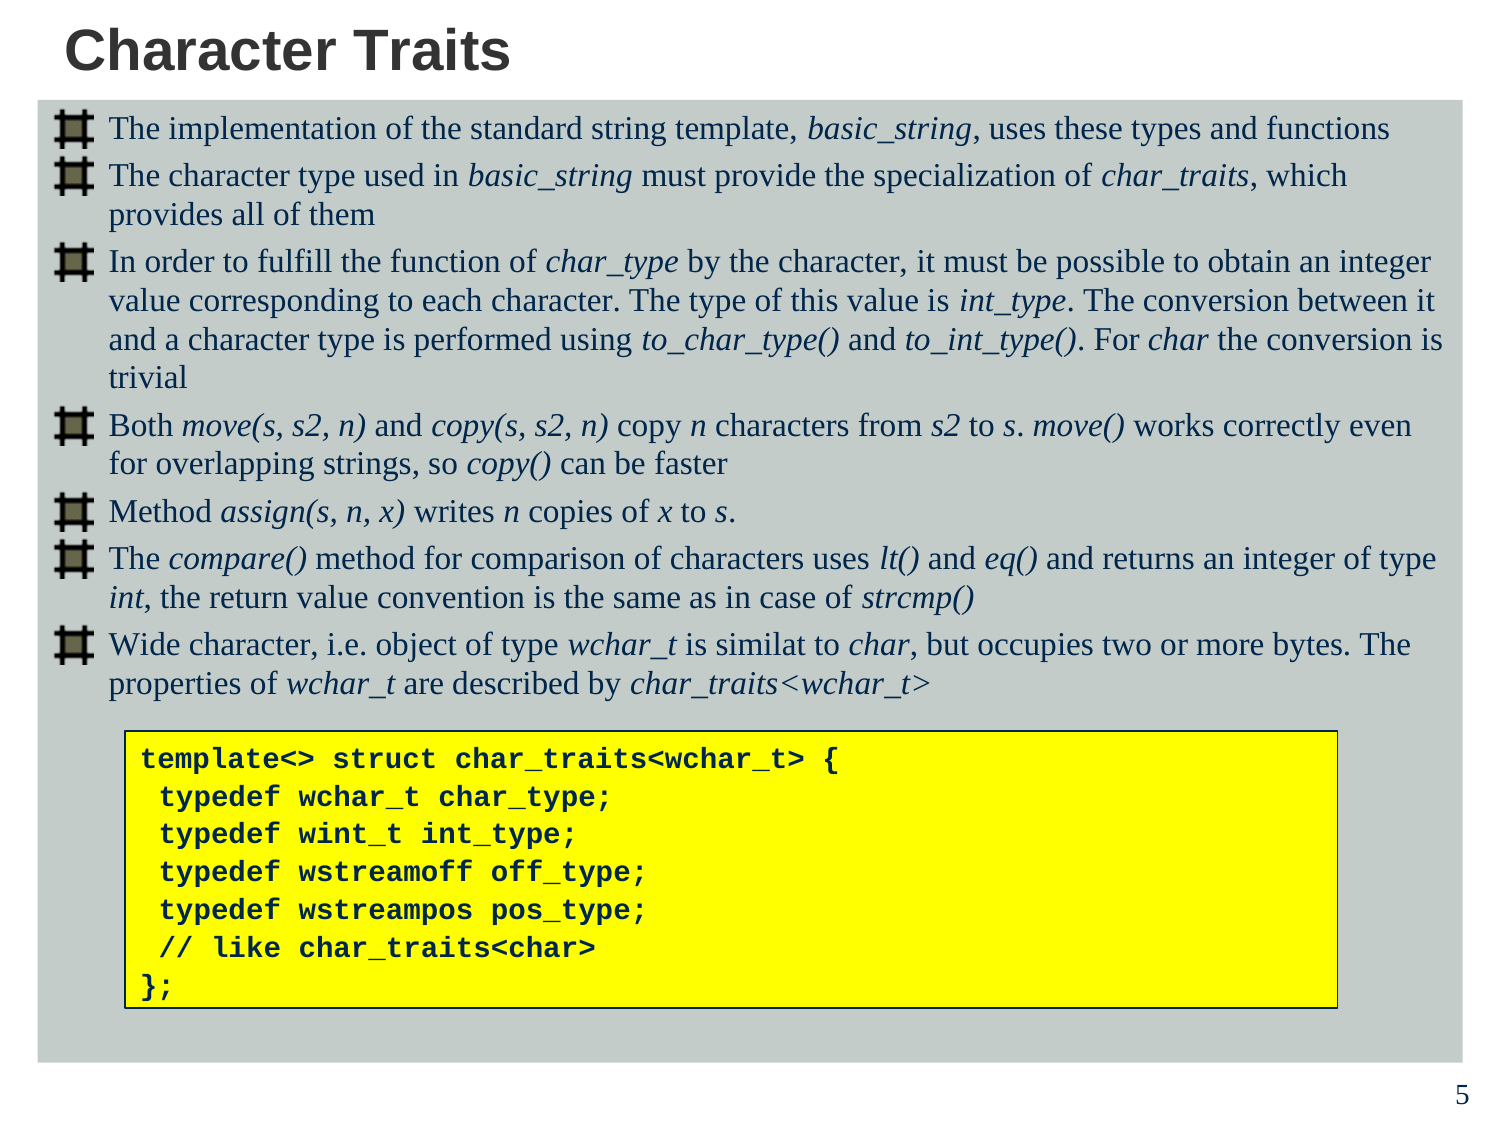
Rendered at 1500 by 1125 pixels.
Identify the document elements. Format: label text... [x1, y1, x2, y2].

text_box template<> struct char_traits<wchar_t> { typedef wchar_t char_type; typedef wint_t int_type; typedef wstreamoff off_type; typedef wstreampos pos_type; // like char_traits<char> }; [125, 731, 1338, 1034]
list The implementation of the standard string template, basic_string, uses these types and functions The character type used in basic_string must provide the specialization of char_traits, which provides all of them In order to fulfill the function of char_type by the character, it must be possible to obtain an integer value corresponding to each character. The type of this value is int_type. The conversion between it and a character type is performed using to_char_type() and to_int_type(). For char the conversion is trivial Both move(s, s2, n) and copy(s, s2, n) copy n characters from s2 to s. move() works correctly even for overlapping strings, so copy() can be faster Method assign(s, n, x) writes n copies of x to s. The compare() method for comparison of characters uses lt() and eq() and returns an integer of type int, the return value convention is the same as in case of strcmp() Wide character, i.e. object of type wchar_t is similat to char, but occupies two or more bytes. The properties of wchar_t are described by char_traits<wchar_t> [37, 99, 1463, 1063]
title Character Traits [50, 0, 1450, 91]
